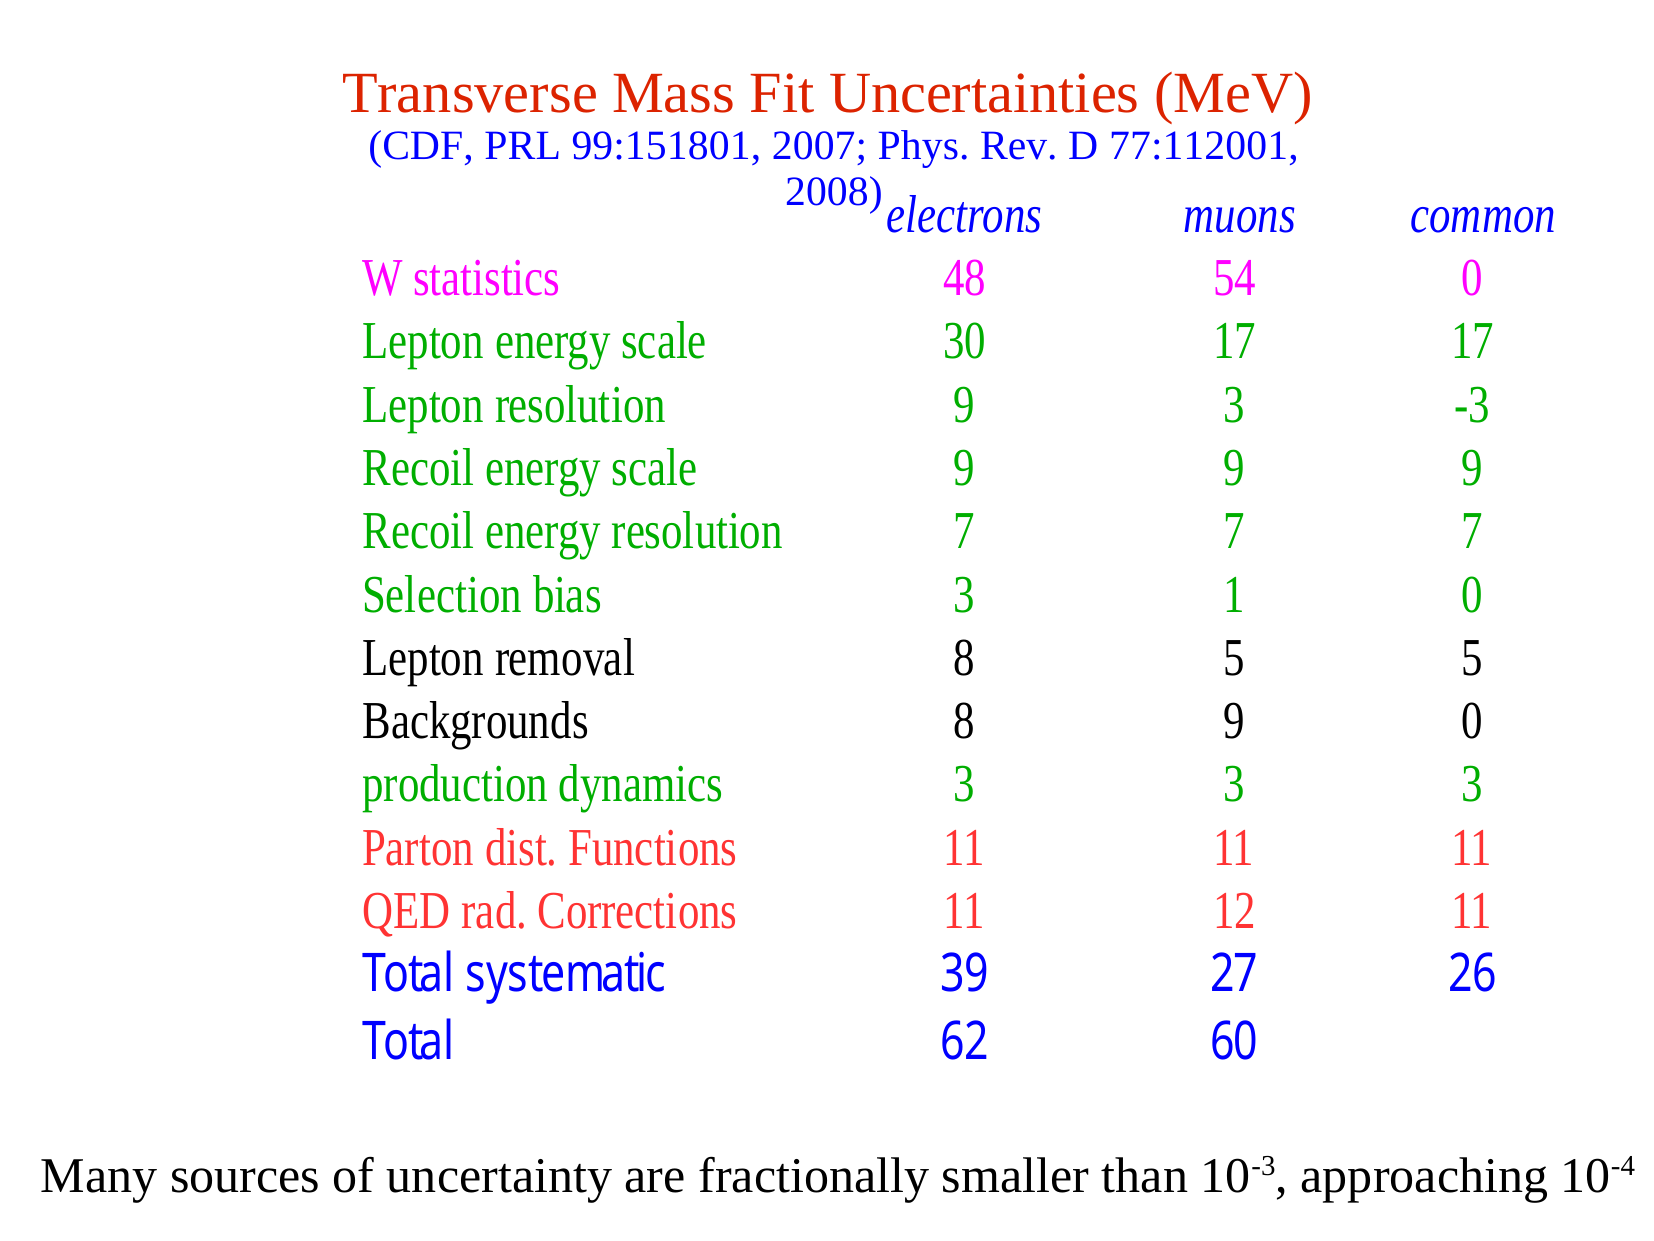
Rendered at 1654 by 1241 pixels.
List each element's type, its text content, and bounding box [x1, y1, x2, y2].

chart [831, 183, 841, 204]
chart [361, 183, 1593, 1076]
chart [852, 191, 863, 204]
chart [853, 183, 862, 190]
text_box (CDF, PRL 99:151801, 2007; Phys. Rev. D 77:112001, 2008) [315, 122, 1353, 173]
chart [811, 183, 821, 204]
text_box Many sources of uncertainty are fractionally smaller than 10-3, approaching 10-4 [40, 1147, 1633, 1206]
title Transverse Mass Fit Uncertainties (MeV) [121, 7, 1534, 178]
